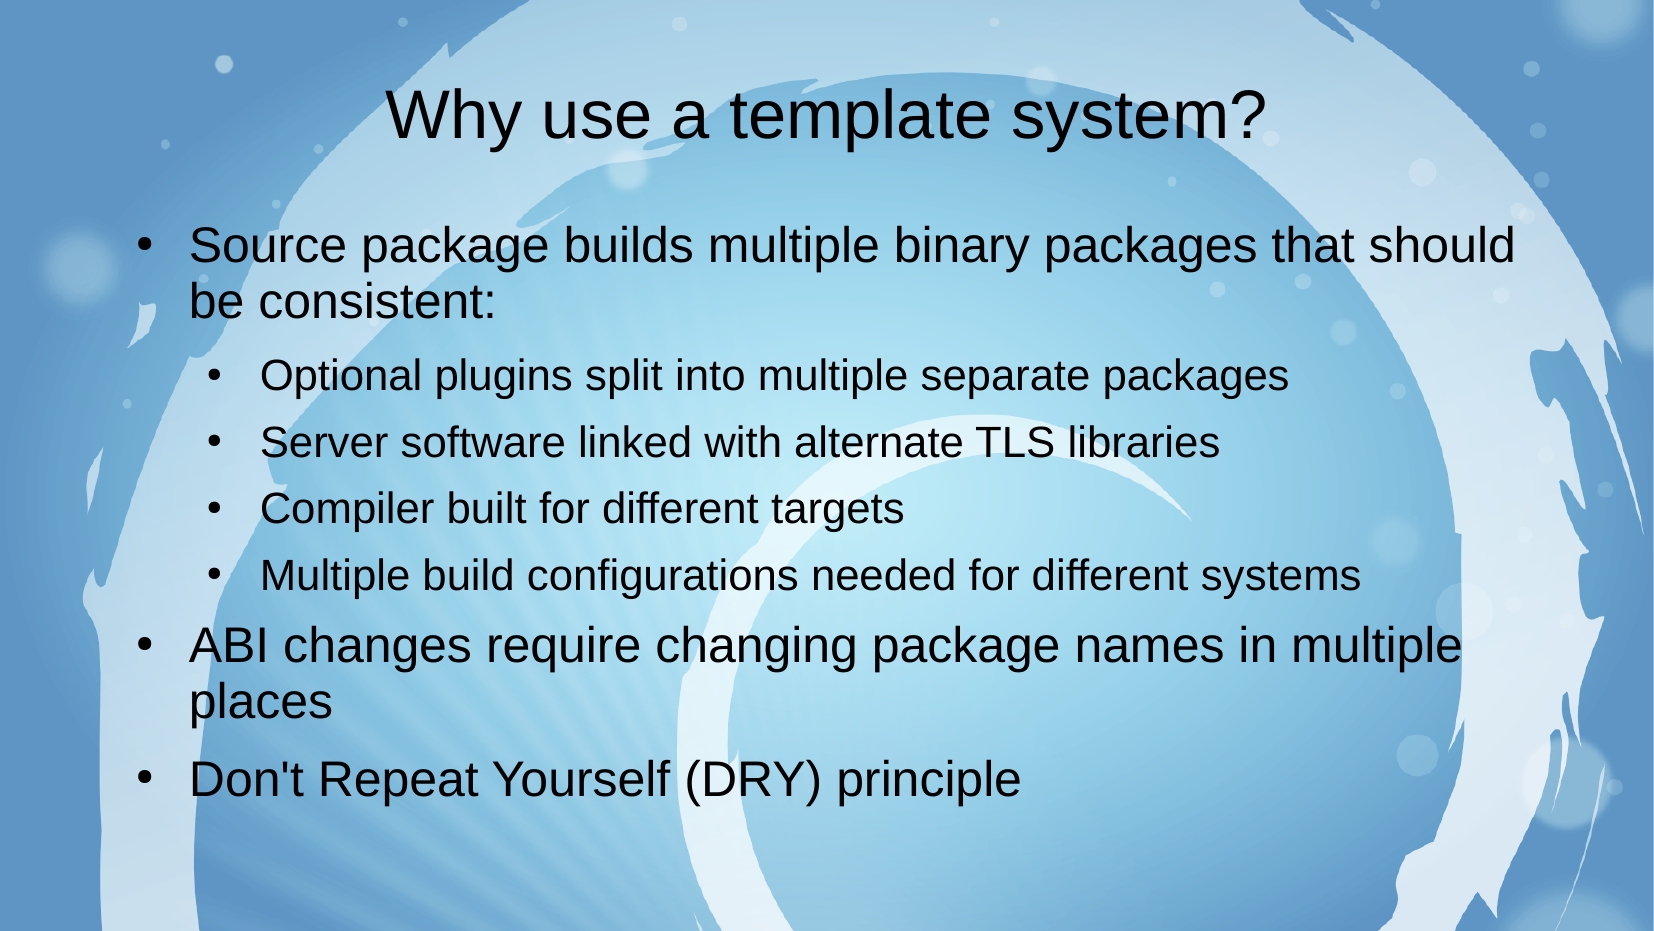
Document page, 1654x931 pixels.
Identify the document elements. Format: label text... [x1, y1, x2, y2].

picture [0, 0, 1654, 931]
title Why use a template system? [118, 37, 1536, 193]
list Source package builds multiple binary packages that should be consistent: Optional plugins split into multiple separate packages Server software linked with alternate TLS libraries Compiler built for different targets Multiple build configurations needed for different systems ABI changes require changing package names in multiple places Don't Repeat Yourself (DRY) principle [118, 217, 1536, 832]
